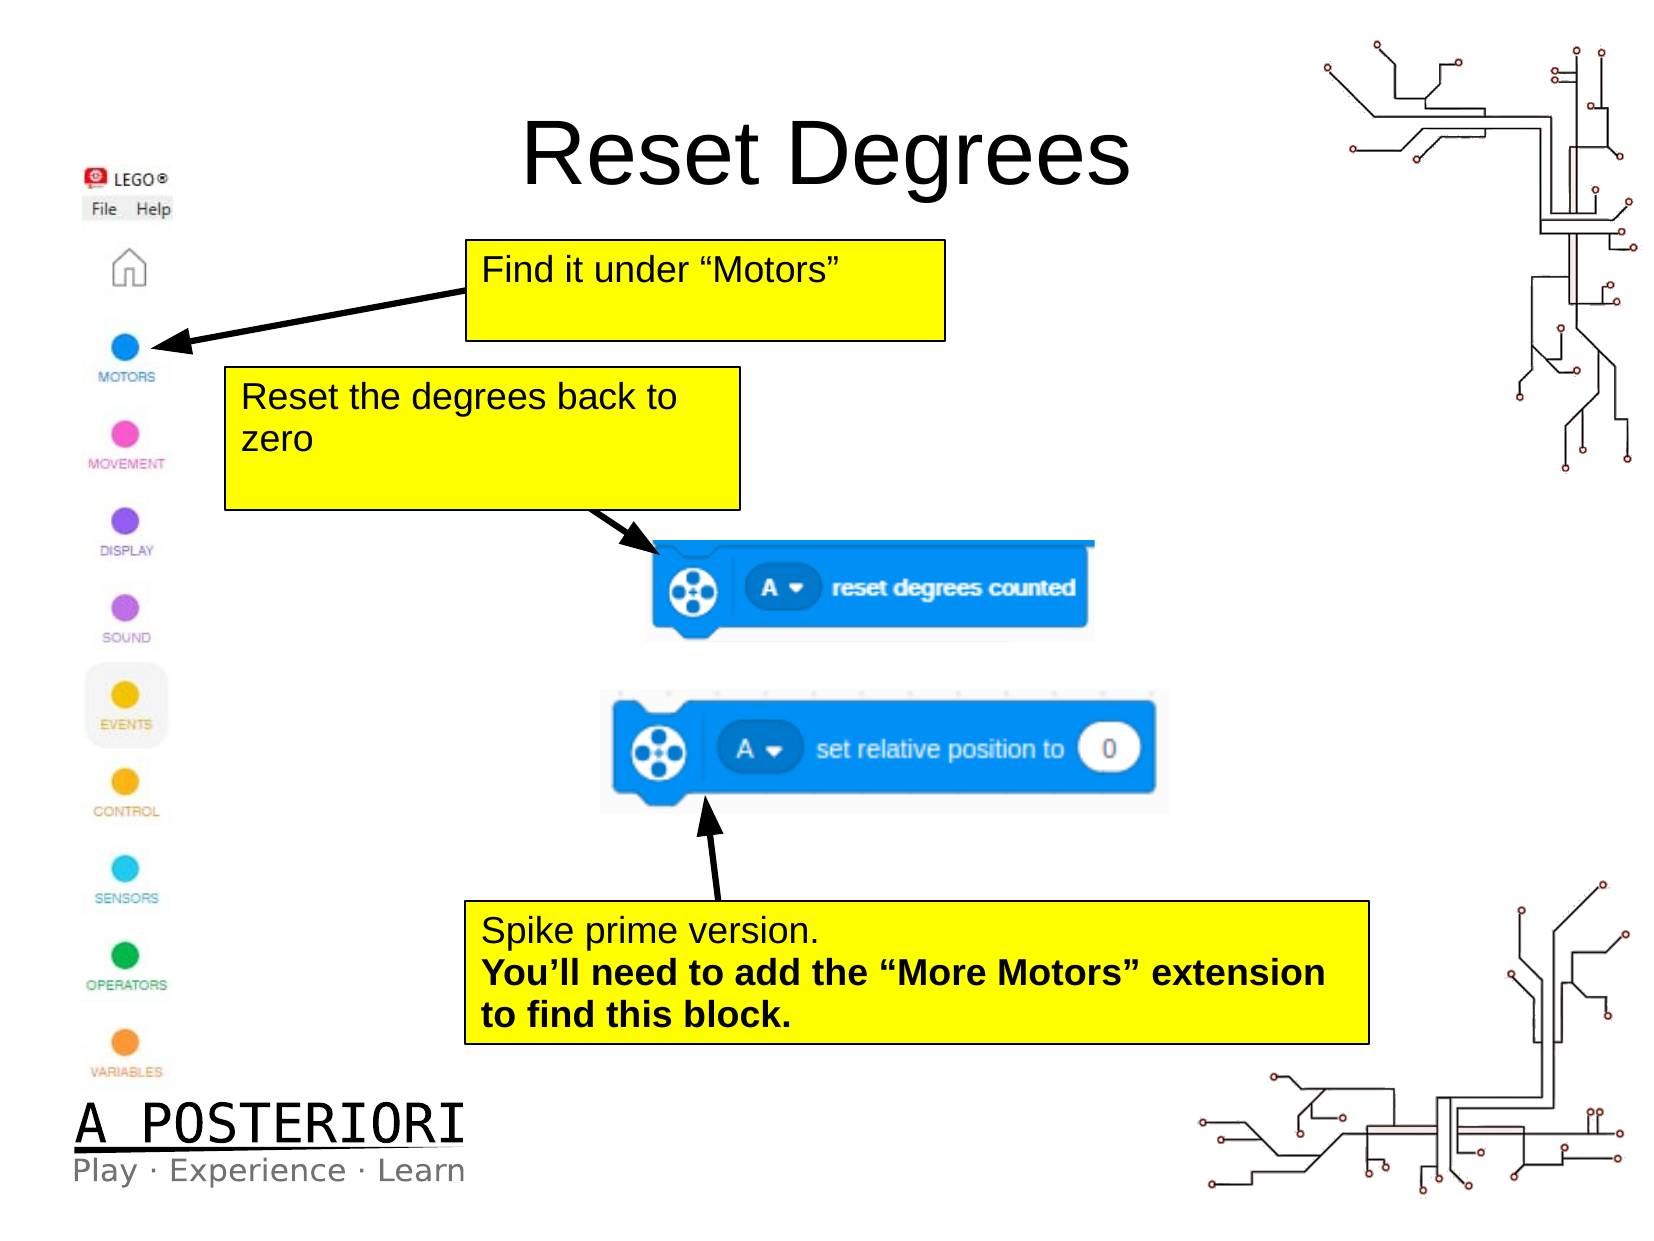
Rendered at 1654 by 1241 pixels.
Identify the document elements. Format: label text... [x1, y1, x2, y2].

picture [600, 689, 1169, 814]
text_box Spike prime version. You’ll need to add the “More Motors” extension to find this block. [465, 901, 1370, 1044]
picture [1177, 863, 1635, 1200]
picture [1305, 35, 1643, 495]
text_box Find it under “Motors” [465, 240, 946, 341]
picture [82, 164, 173, 1096]
picture [645, 540, 1095, 642]
title Reset Degrees [82, 49, 1571, 257]
text_box Reset the degrees back to zero [225, 367, 740, 511]
